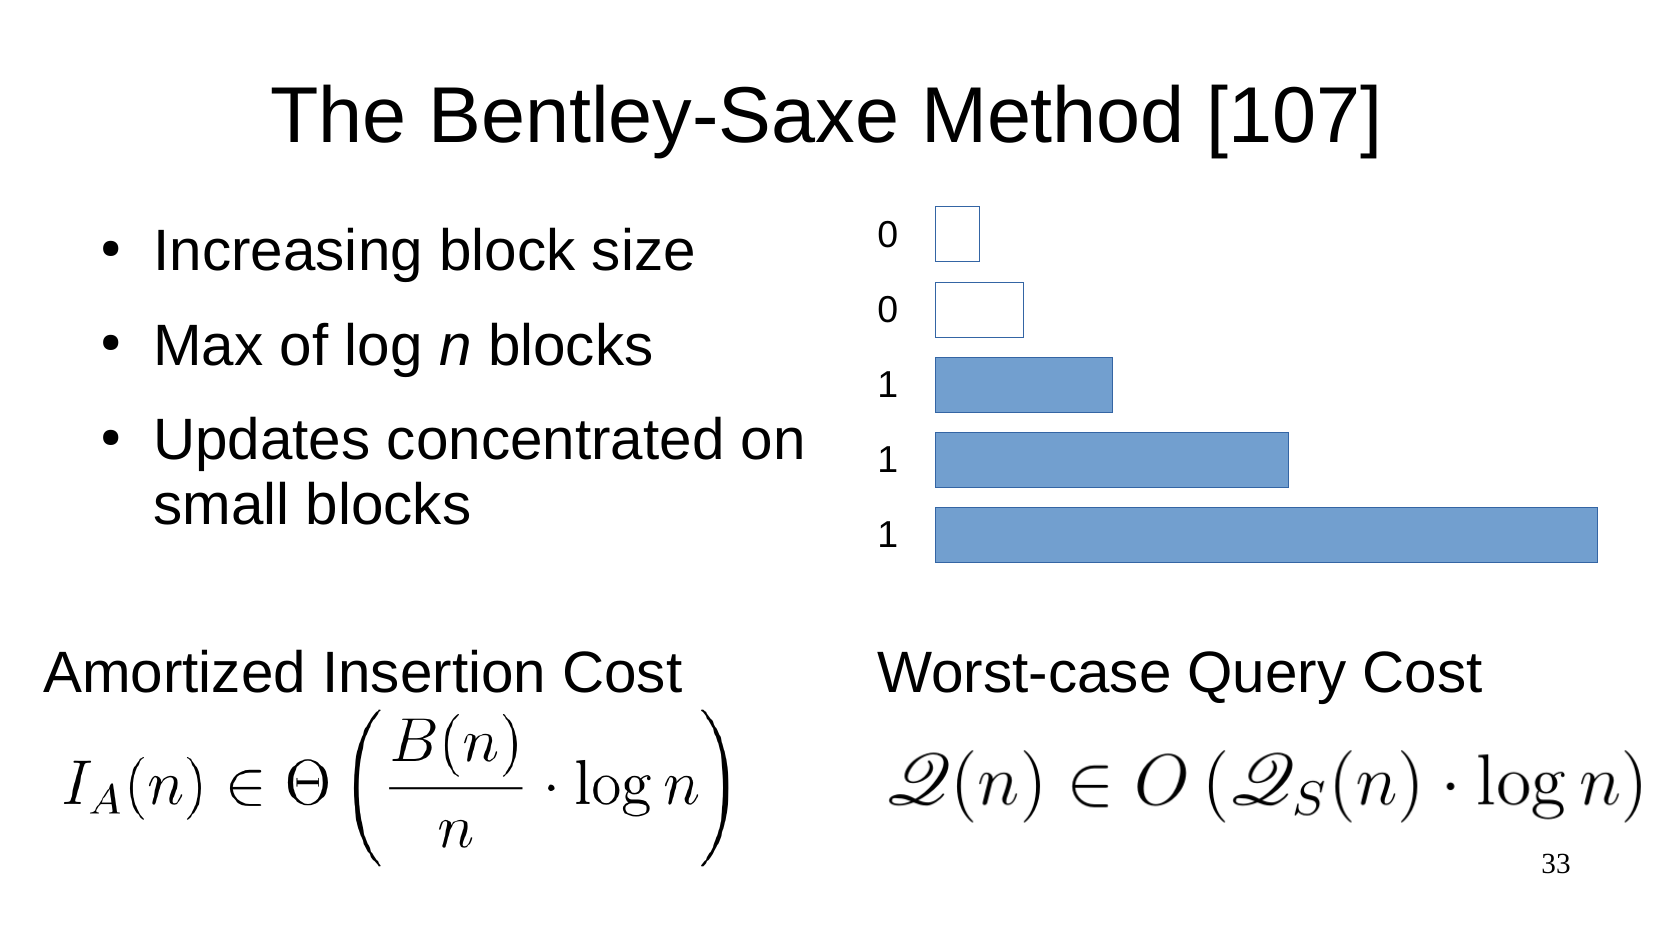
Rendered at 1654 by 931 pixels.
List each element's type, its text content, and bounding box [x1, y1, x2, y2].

picture [862, 730, 1651, 842]
text_box [935, 357, 1113, 413]
text_box [935, 206, 980, 262]
text_box 0 [862, 205, 913, 263]
text_box [935, 282, 1024, 338]
list Increasing block size Max of log n blocks Updates concentrated on small blocks [82, 217, 809, 758]
title The Bentley-Saxe Method [107] [82, 37, 1571, 193]
text_box [935, 432, 1289, 488]
text_box Amortized Insertion Cost [28, 632, 697, 713]
text_box 1 [862, 430, 913, 488]
text_box 0 [862, 280, 913, 338]
text_box [935, 507, 1598, 563]
picture [28, 688, 751, 884]
text_box Worst-case Query Cost [862, 632, 1497, 713]
text_box 1 [862, 505, 913, 563]
text_box 1 [862, 355, 913, 413]
